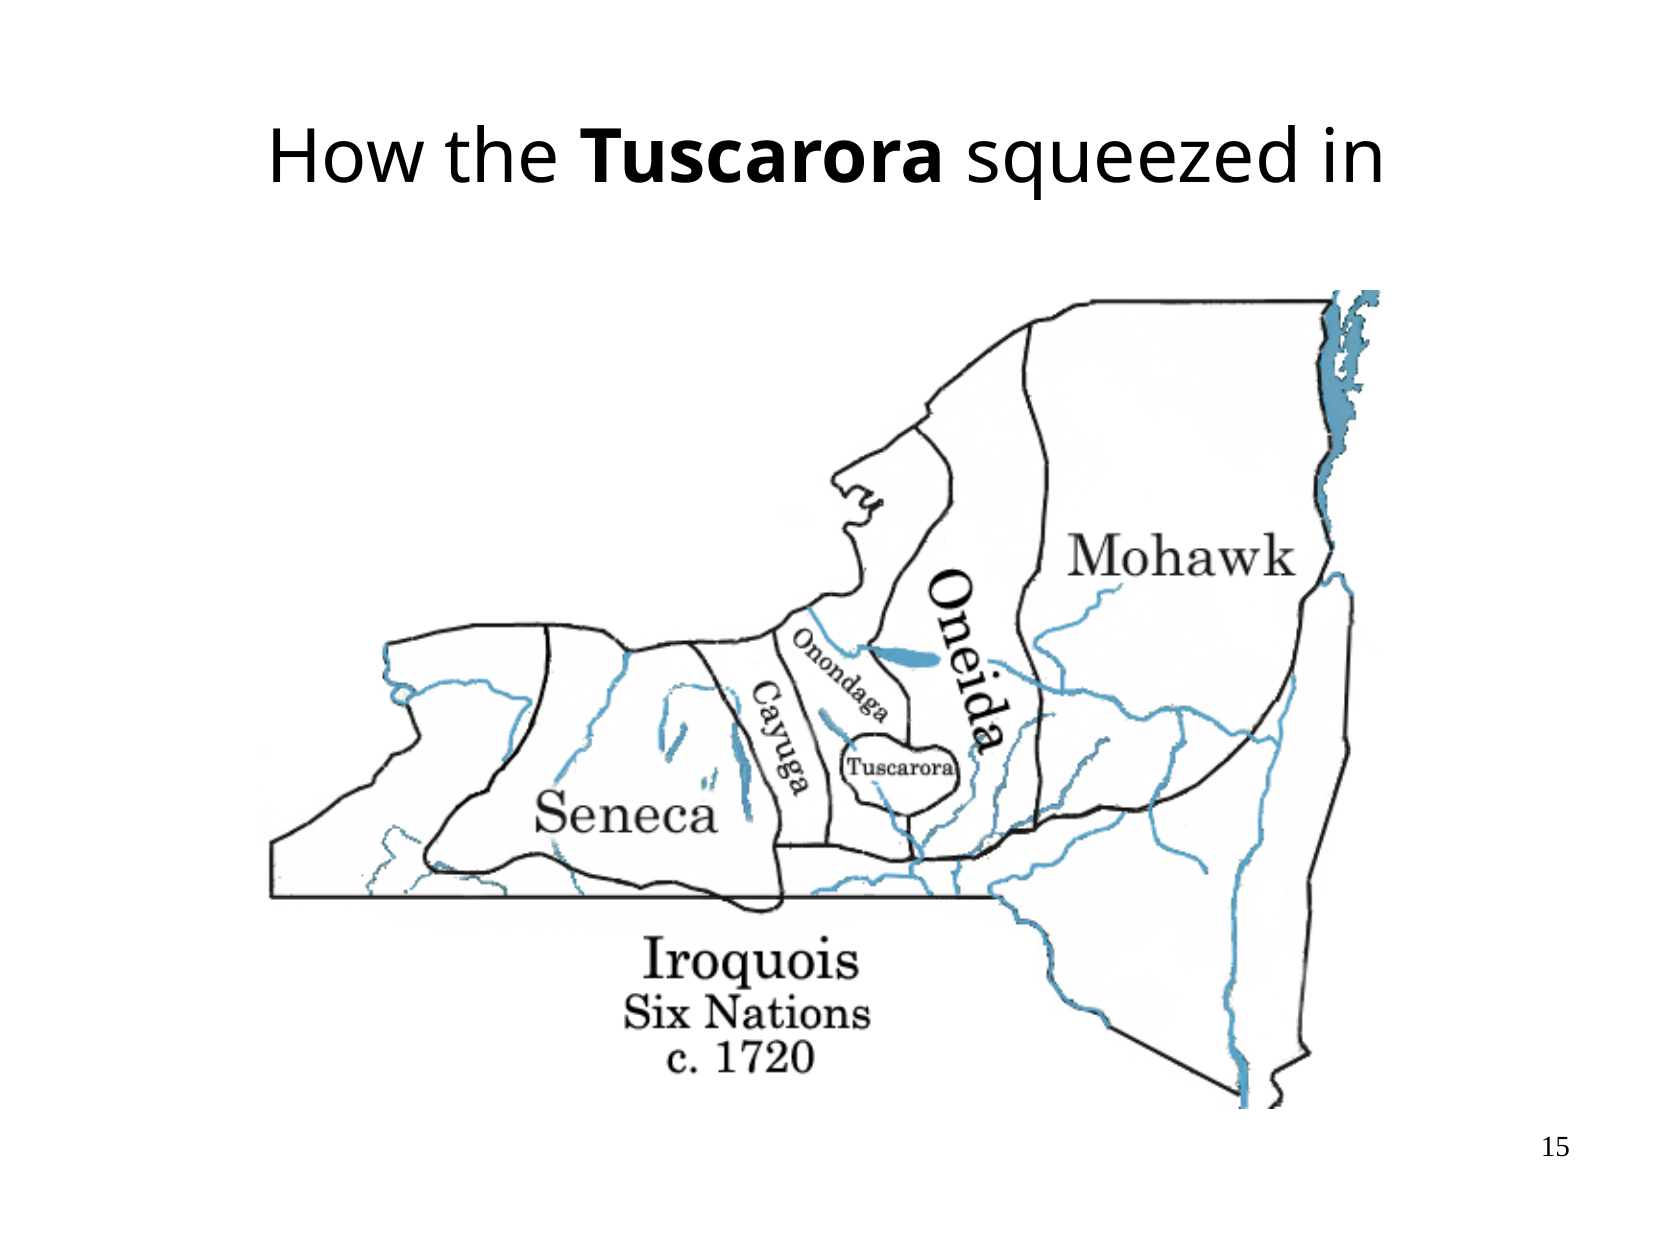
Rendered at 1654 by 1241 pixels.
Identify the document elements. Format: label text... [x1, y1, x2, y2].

title How the Tuscarora squeezed in [82, 49, 1571, 257]
picture [262, 290, 1391, 1109]
